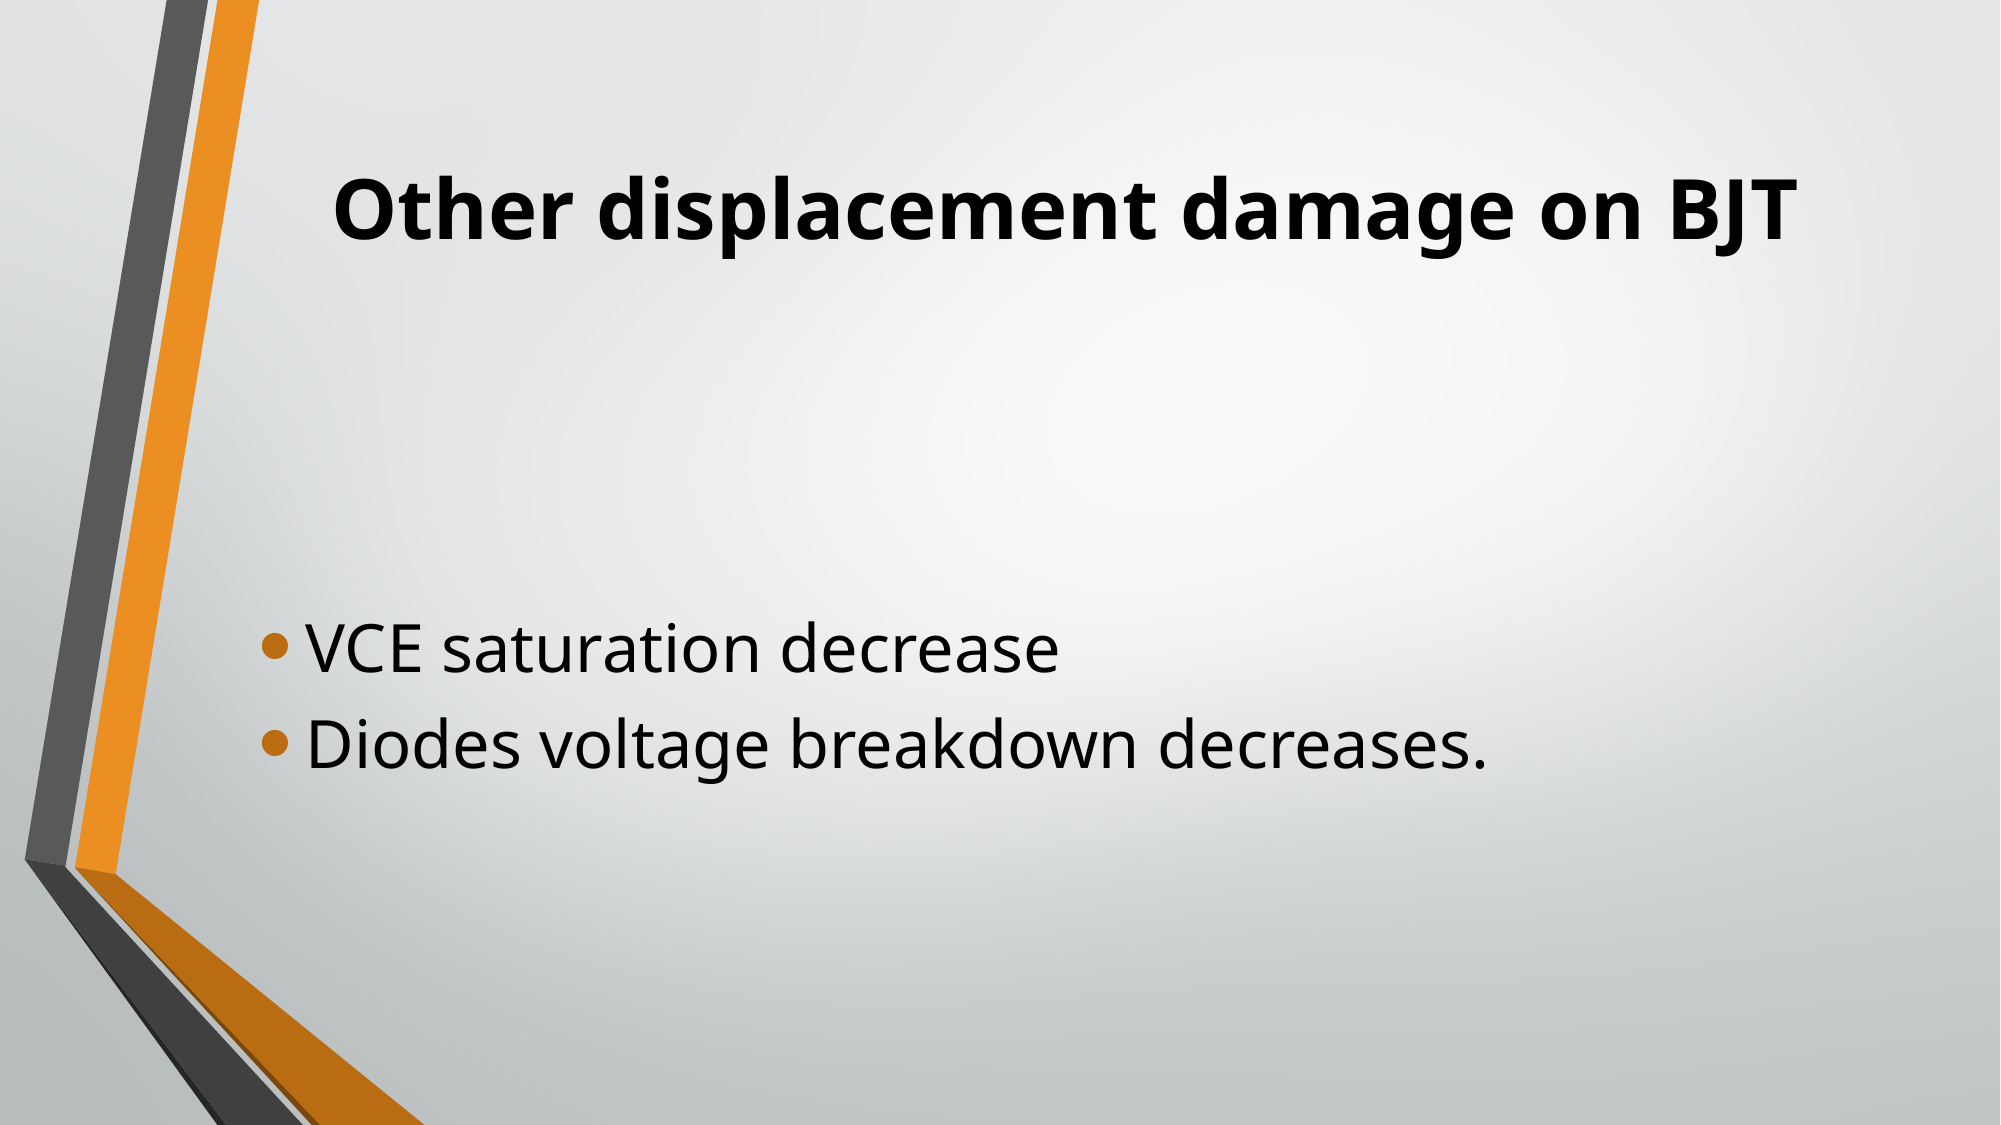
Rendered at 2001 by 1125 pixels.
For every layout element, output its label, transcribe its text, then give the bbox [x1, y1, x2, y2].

title Other displacement damage on BJT [243, 112, 1887, 400]
list VCE saturation decrease Diodes voltage breakdown decreases. [243, 437, 1887, 950]
